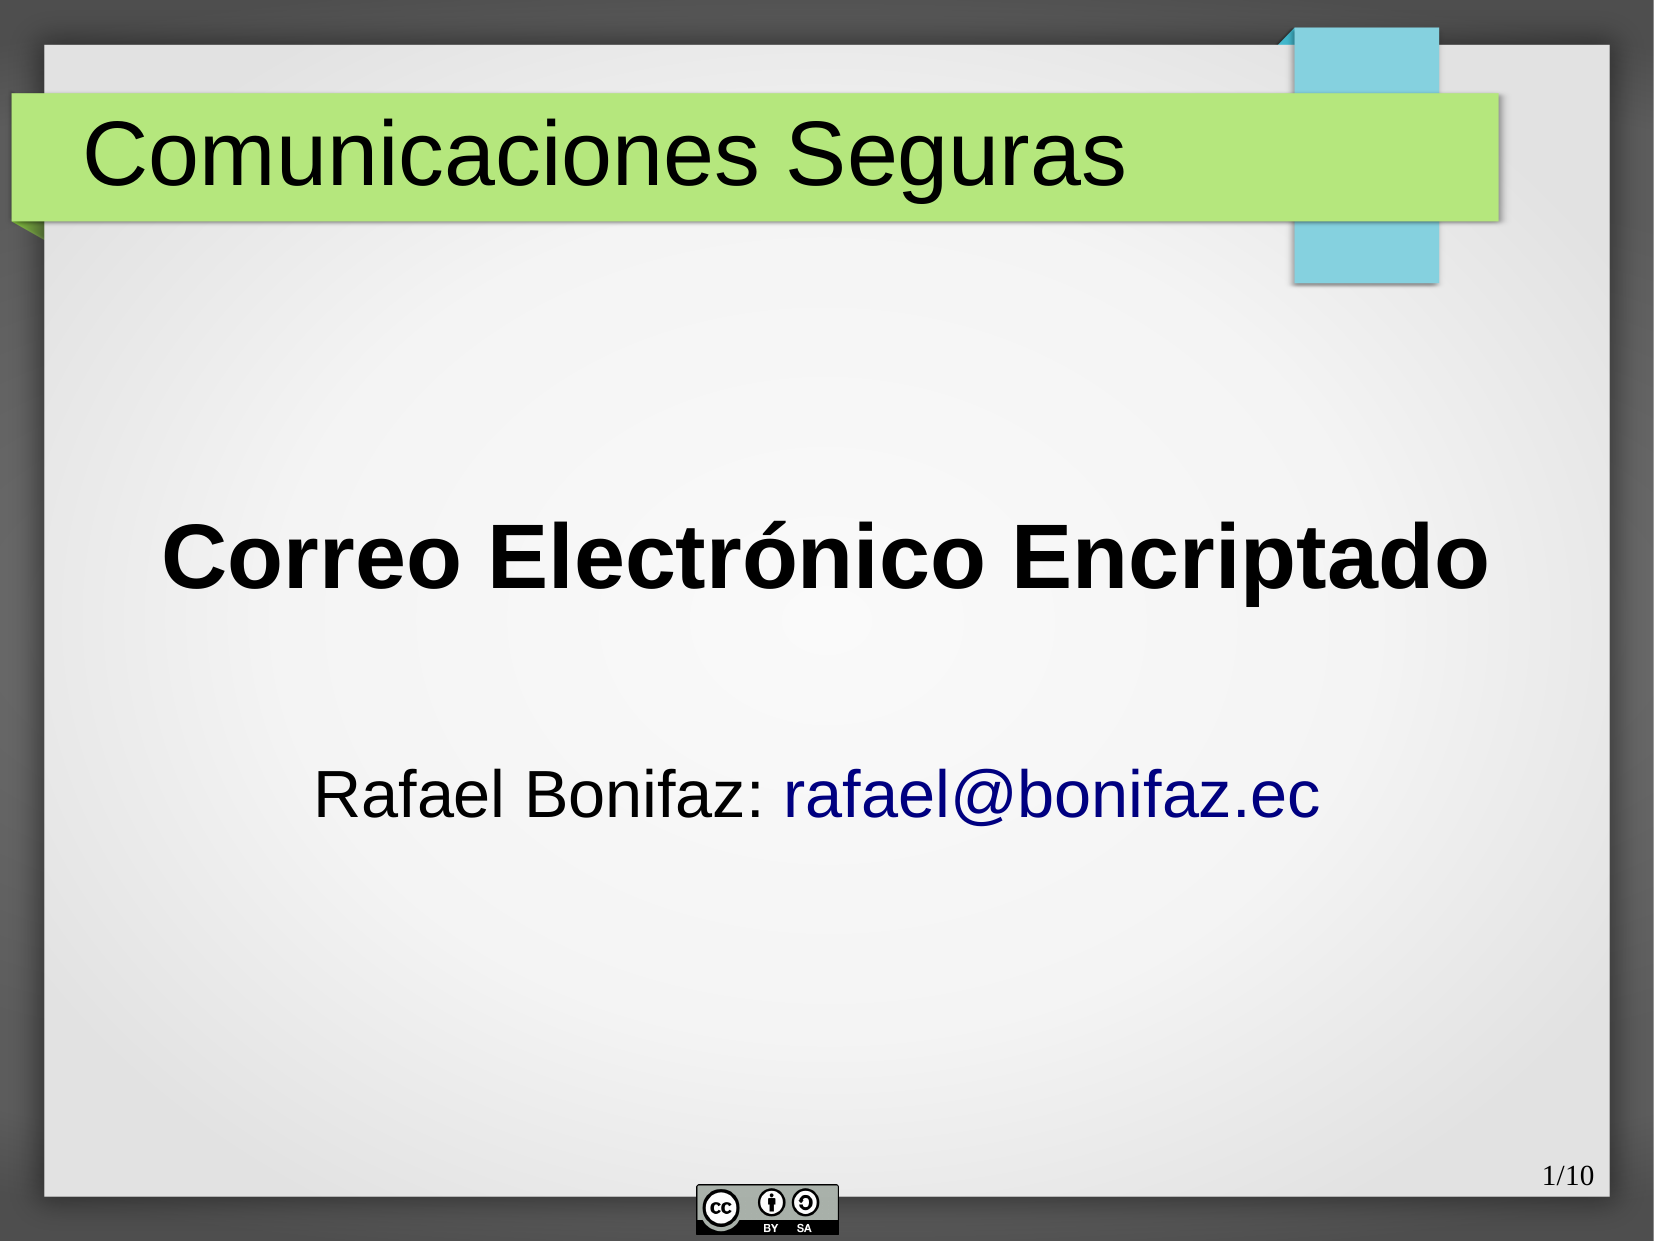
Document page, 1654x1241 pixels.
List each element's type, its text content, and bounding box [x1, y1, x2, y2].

title Comunicaciones Seguras [82, 94, 1264, 213]
picture [0, 0, 1654, 1241]
subtitle Correo Electrónico Encriptado Rafael Bonifaz: rafael@bonifaz.ec [82, 295, 1571, 1015]
